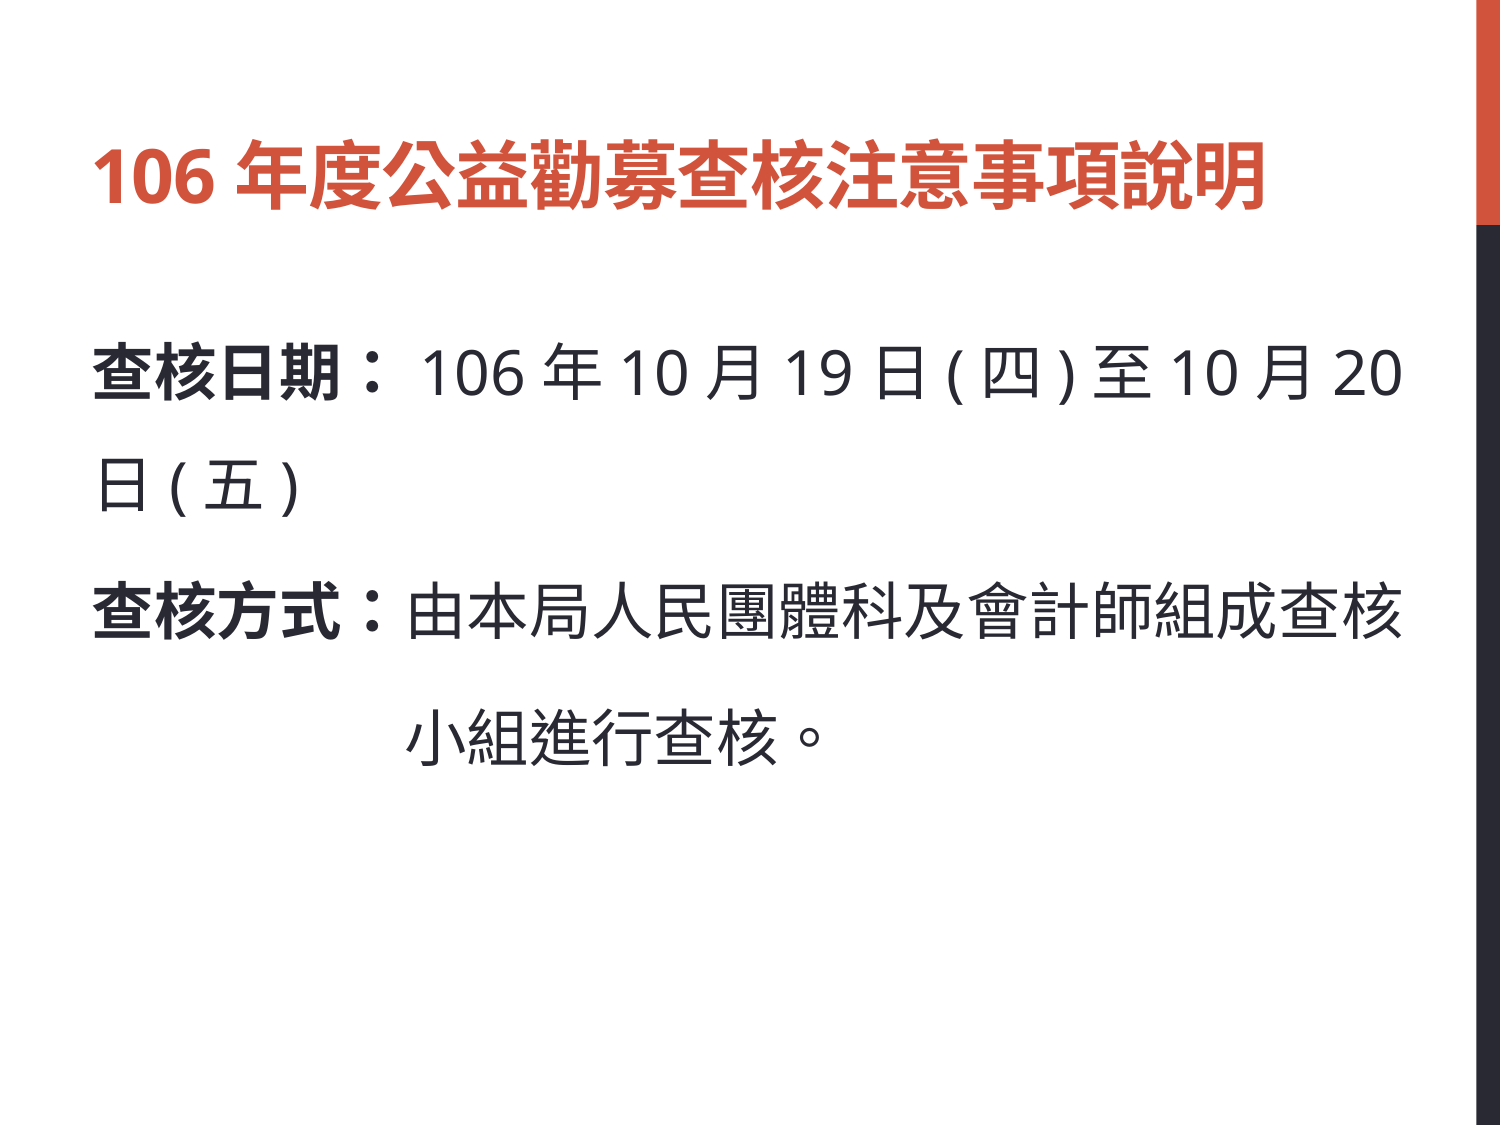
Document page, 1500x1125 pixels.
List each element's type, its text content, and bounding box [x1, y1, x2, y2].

list 查核日期：106年10月19日(四)至10月20日(五) 查核方式：由本局人民團體科及會計師組成查核 小組進行查核。 [76, 287, 1459, 1071]
title 106年度公益勸募查核注意事項說明 [75, 113, 1341, 227]
